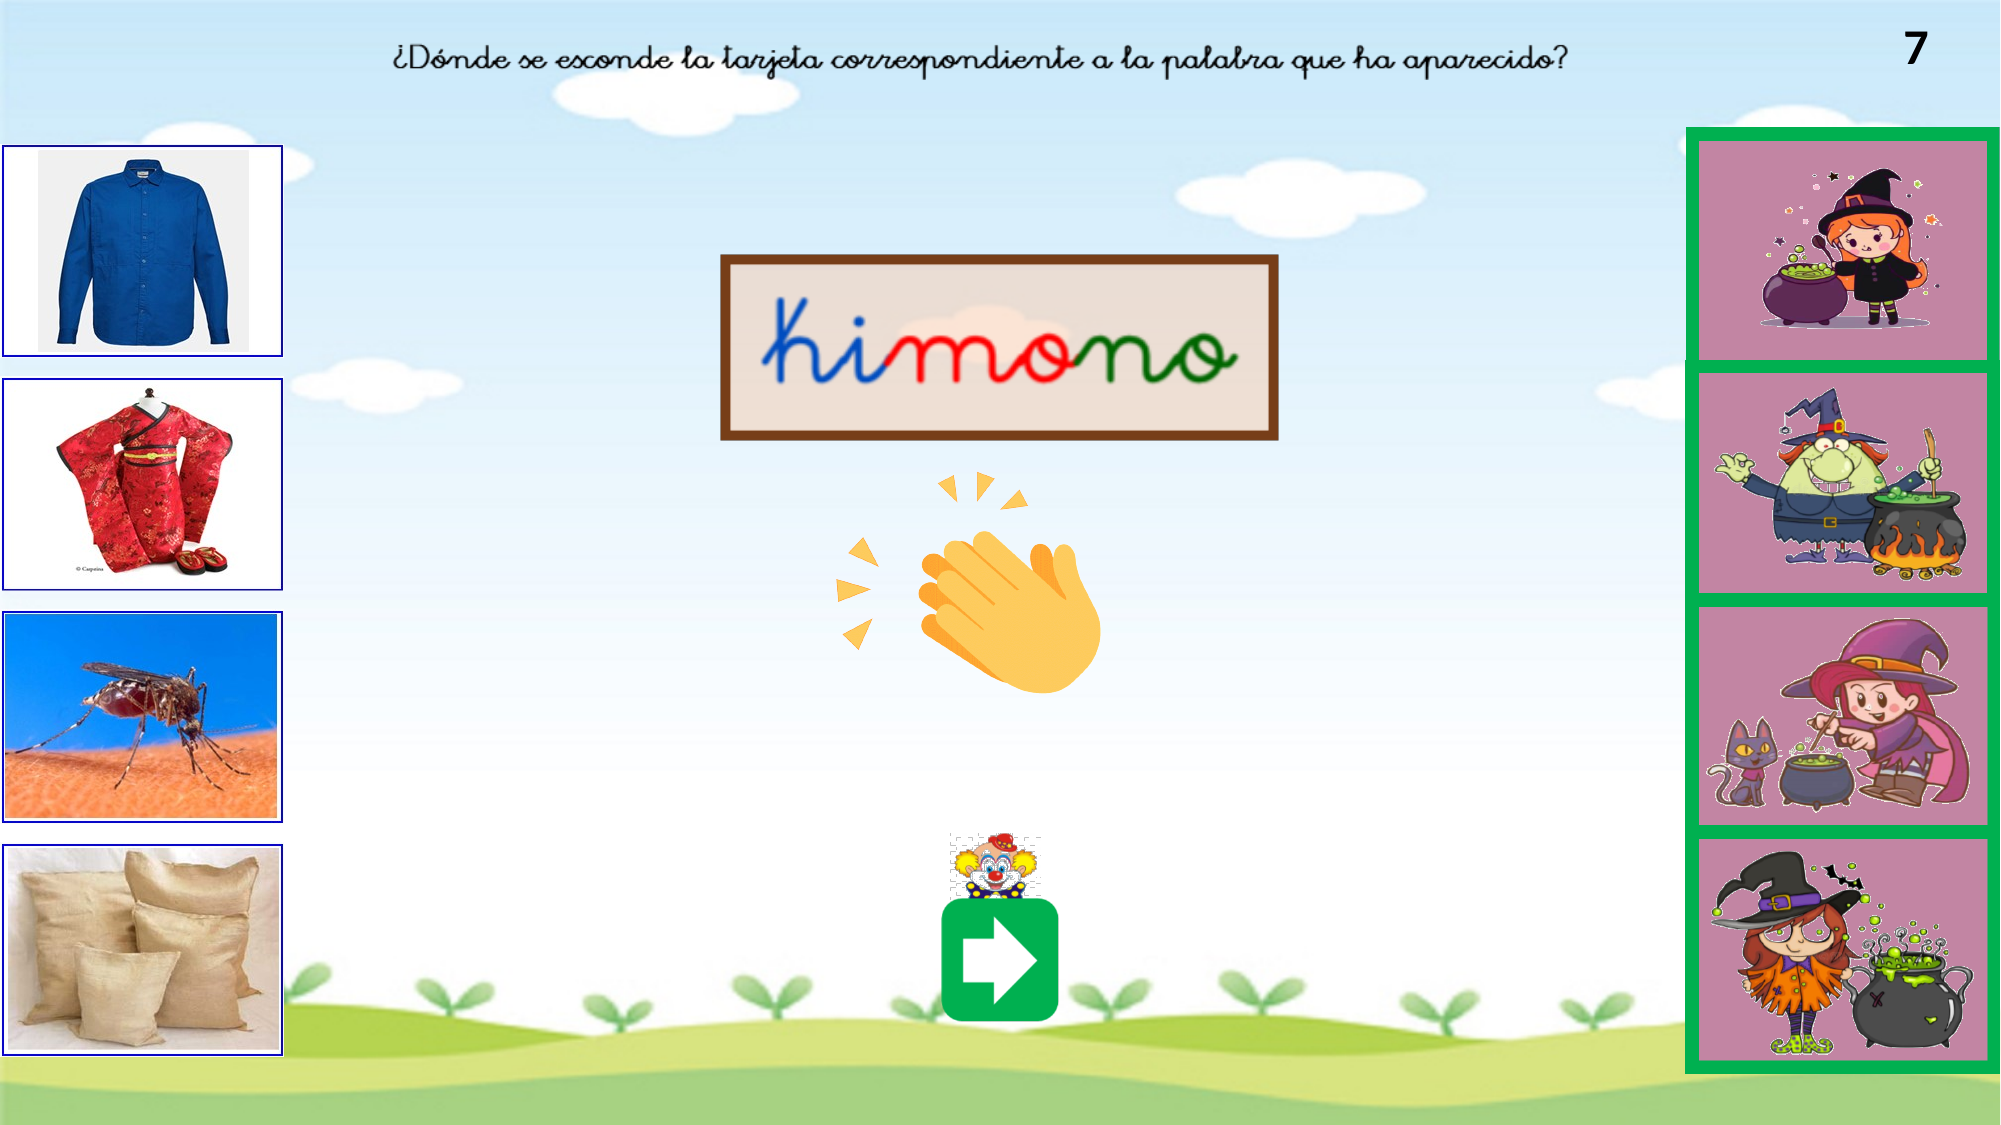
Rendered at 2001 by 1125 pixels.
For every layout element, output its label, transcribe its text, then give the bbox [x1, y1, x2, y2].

picture [0, 0, 2001, 1125]
text_box 7 [1888, 6, 1975, 82]
